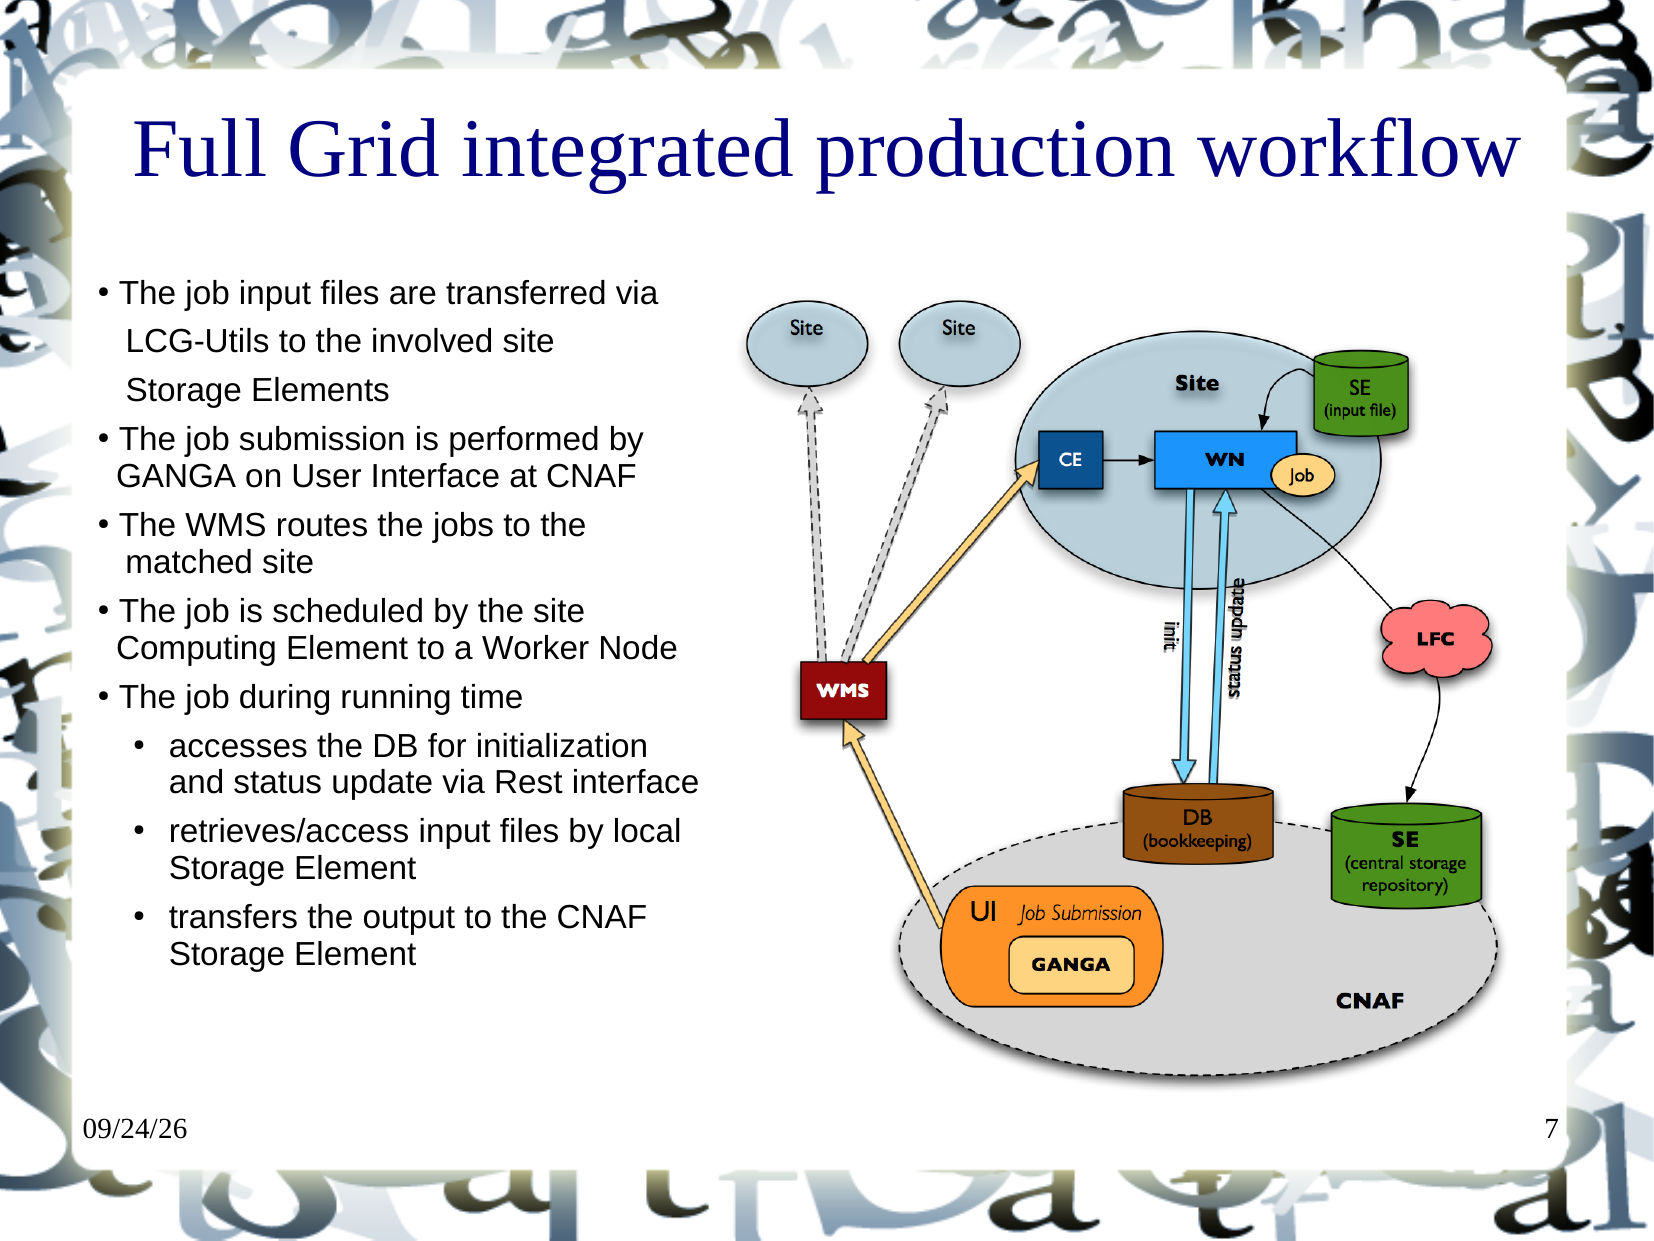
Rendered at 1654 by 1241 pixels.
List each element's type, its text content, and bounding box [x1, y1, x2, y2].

picture [0, 0, 1654, 1241]
text_box Full Grid integrated production workflow [118, 94, 1538, 202]
text_box The job input files are transferred via LCG-Utils to the involved site Storage Elements The job submission is performed by GANGA on User Interface at CNAF The WMS routes the jobs to the matched site The job is scheduled by the site Computing Element to a Worker Node The job during running time accesses the DB for initialization and status update via Rest interface retrieves/access input files by local Storage Element transfers the output to the CNAF Storage Element [83, 266, 716, 1211]
